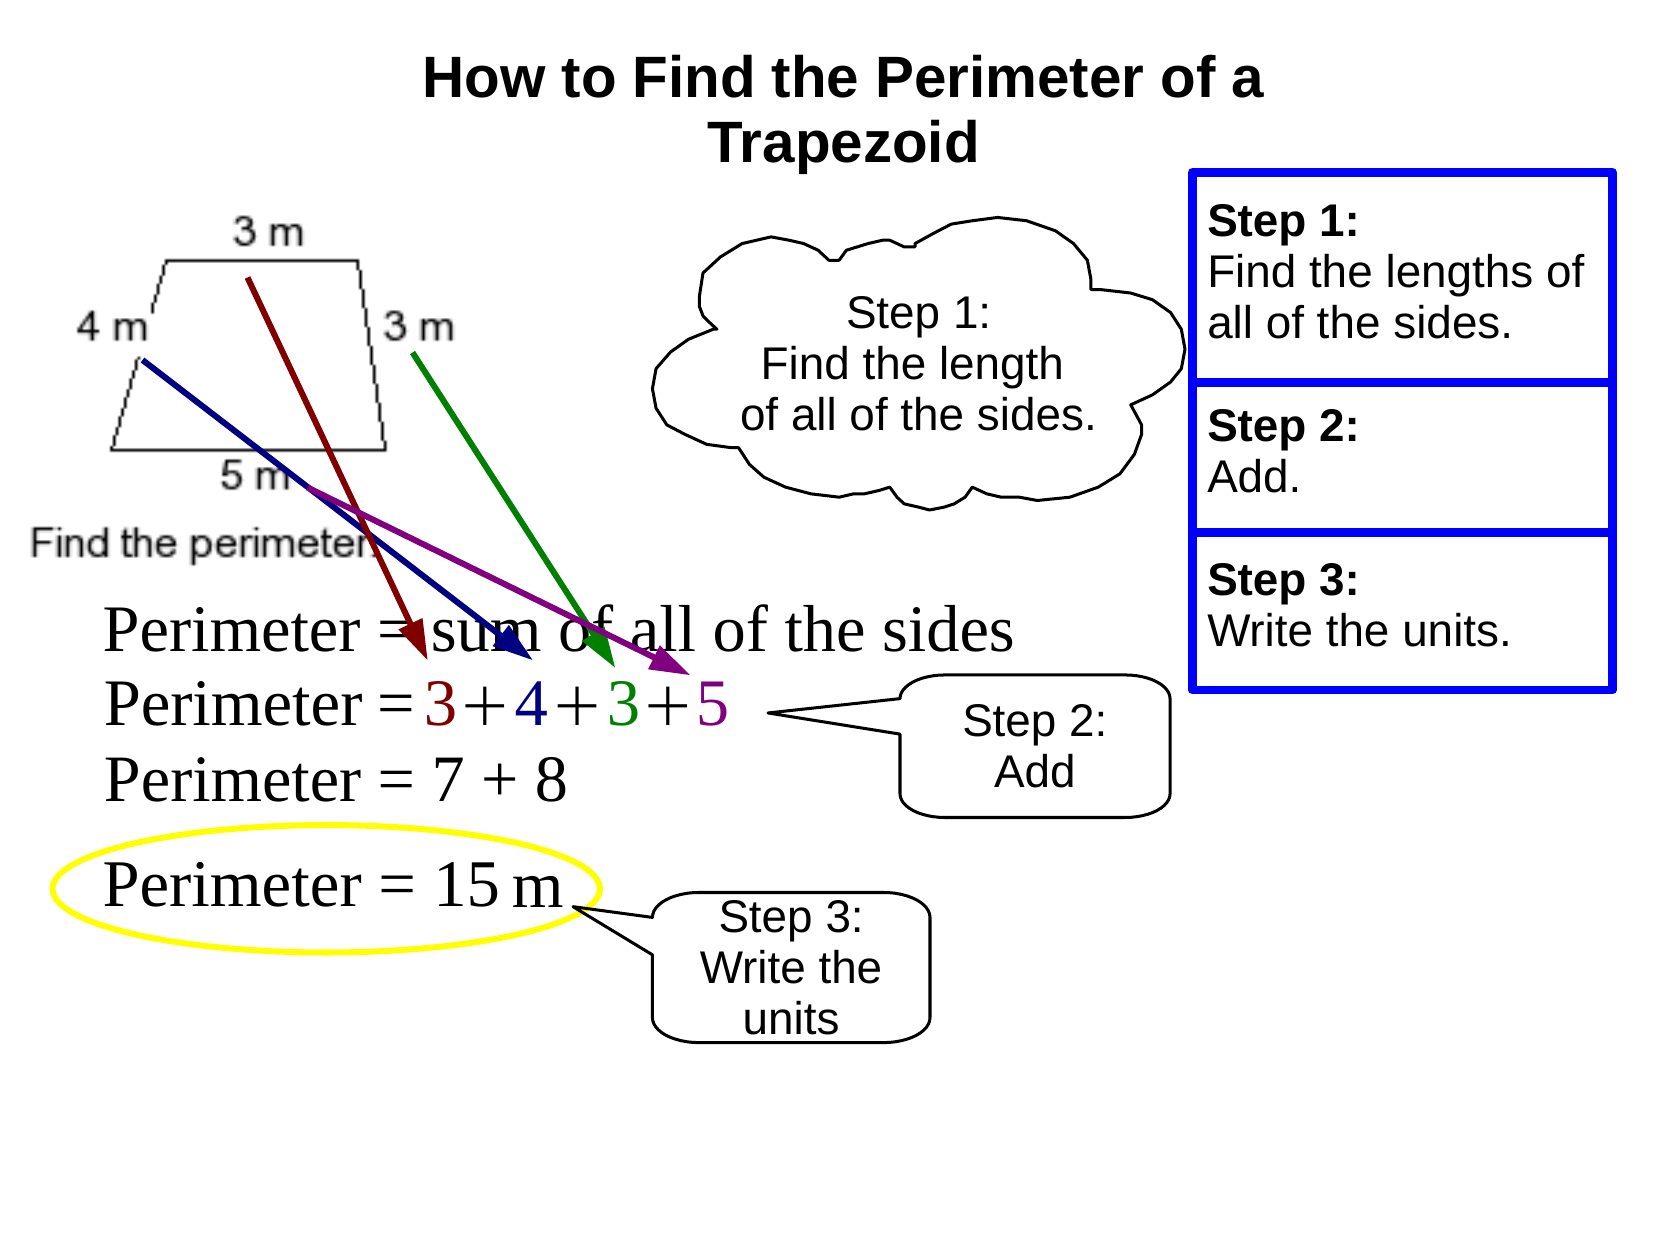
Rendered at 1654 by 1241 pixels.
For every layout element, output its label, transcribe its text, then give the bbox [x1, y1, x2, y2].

picture [343, 509, 358, 521]
chart [526, 849, 570, 923]
text_box Perimeter = 15 [87, 840, 526, 946]
text_box Step 1: Find the length of all of the sides. [652, 217, 1186, 511]
picture [29, 179, 713, 586]
chart [541, 845, 570, 856]
text_box Step 2: Add [768, 674, 1171, 818]
picture [366, 521, 499, 586]
chart [530, 592, 577, 615]
picture [378, 546, 430, 586]
chart [96, 742, 593, 817]
text_box Step 1: Find the lengths of all of the sides. Step 2: Add. Step 3: Write the units. [1197, 387, 1608, 528]
text_box How to Find the Perimeter of a Trapezoid [1197, 177, 1358, 186]
text_box Step 1: Find the lengths of all of the sides. Step 2: Add. Step 3: Write the units. [1197, 187, 1608, 378]
text_box How to Find the Perimeter of a Trapezoid [330, 37, 1358, 186]
text_box Step 1: Find the lengths of all of the sides. Step 2: Add. Step 3: Write the units. [1192, 187, 1621, 769]
text_box Step 1: Find the lengths of all of the sides. Step 2: Add. Step 3: Write the units. [1197, 537, 1608, 686]
text_box Step 3: Write the units [573, 892, 931, 1043]
chart [95, 592, 1026, 741]
